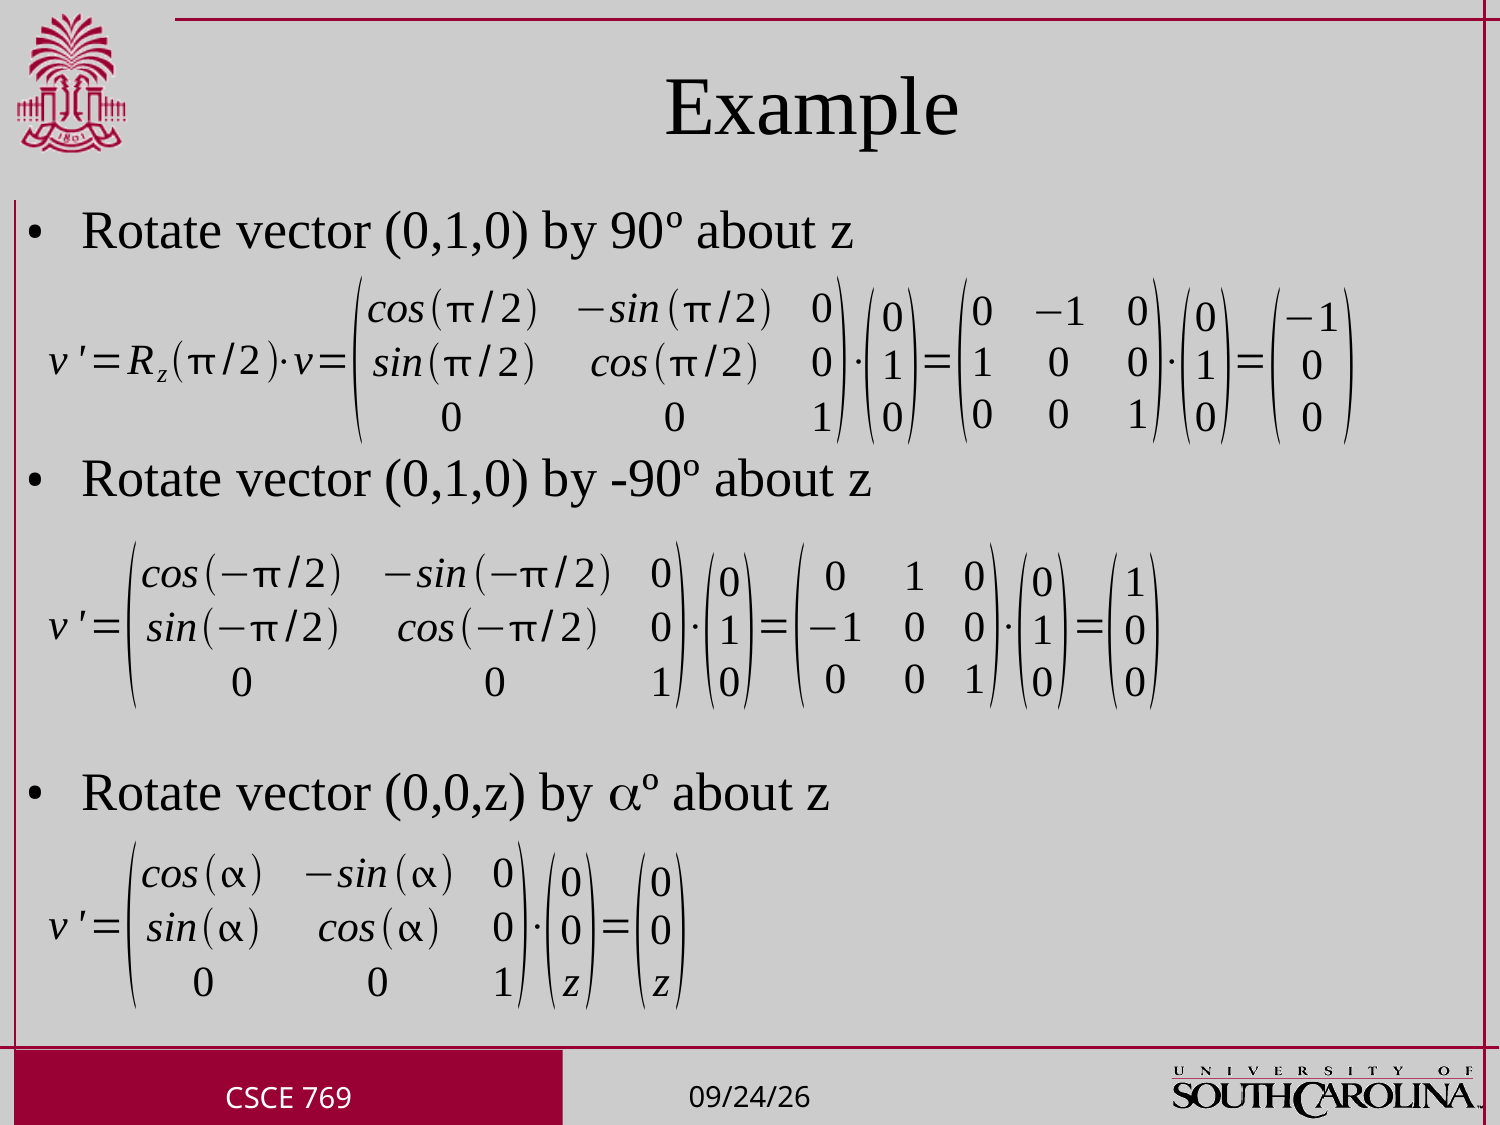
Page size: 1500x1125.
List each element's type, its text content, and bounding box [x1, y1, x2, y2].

chart [37, 839, 700, 1013]
picture [12, 12, 131, 155]
list Rotate vector (0,1,0) by 90º about z Rotate vector (0,1,0) by -90º about z Rotate vector (0,0,z) by aº about z [24, 200, 1476, 1013]
picture [1162, 1049, 1483, 1125]
title Example [174, 24, 1450, 188]
chart [37, 539, 1172, 713]
chart [37, 274, 1366, 448]
